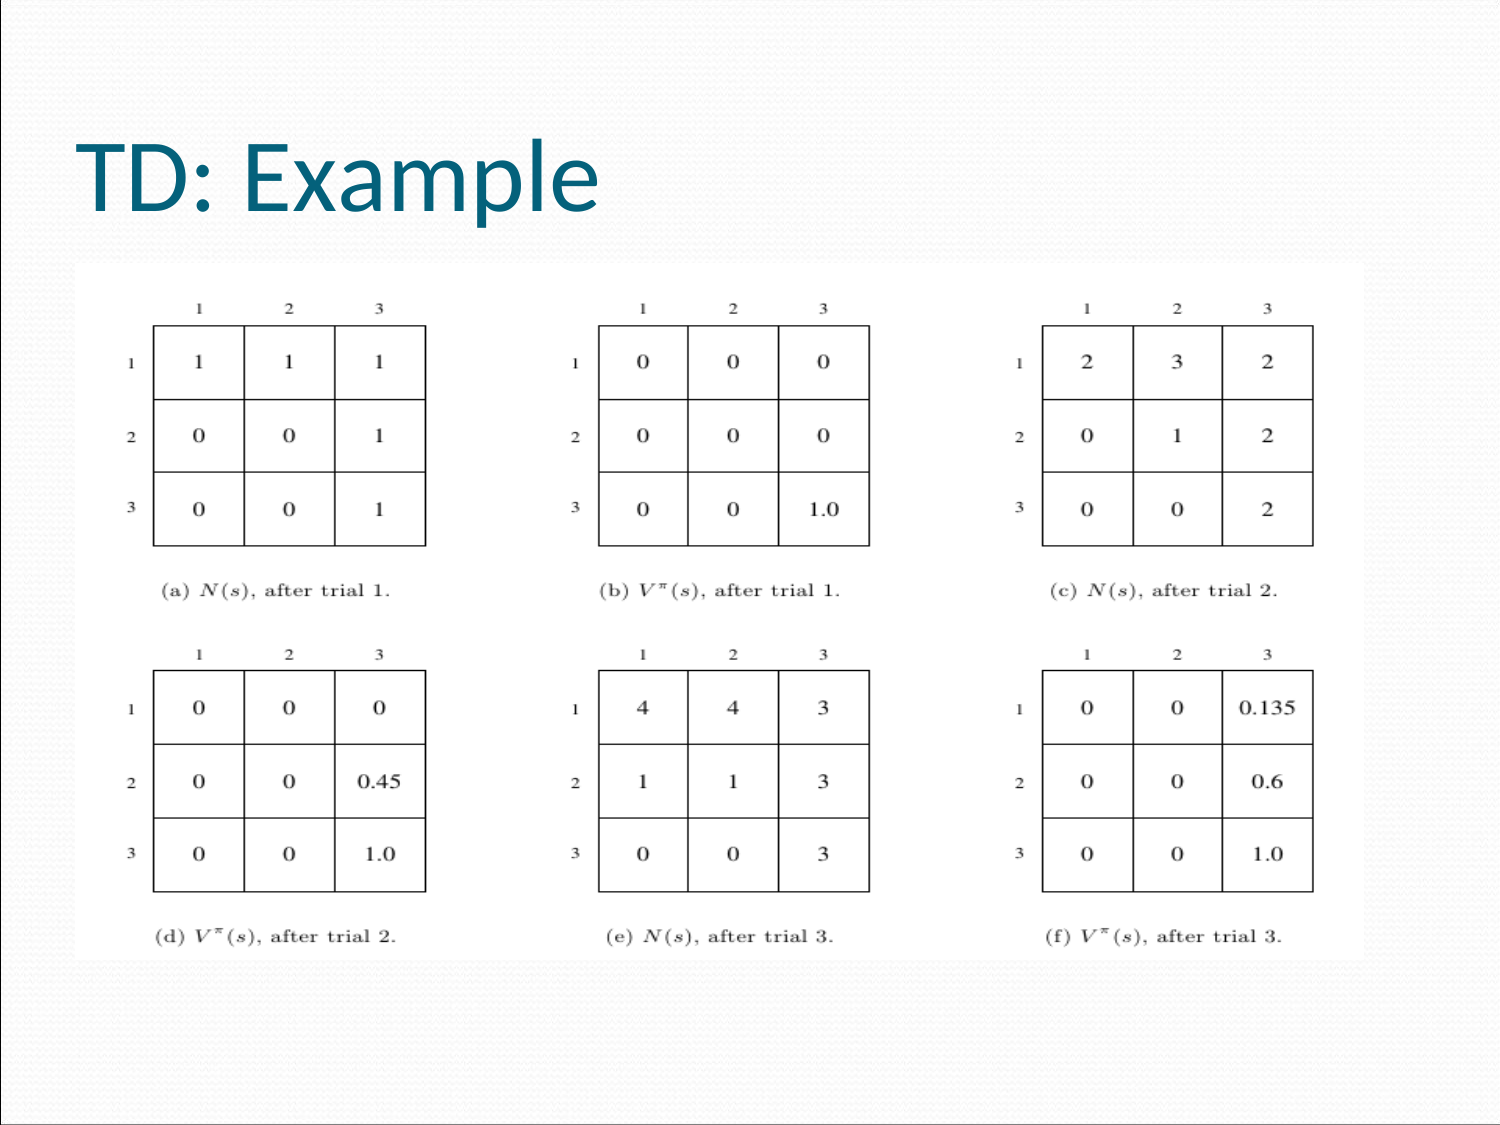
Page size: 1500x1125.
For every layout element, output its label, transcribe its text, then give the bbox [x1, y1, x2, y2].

picture [0, 0, 1500, 1125]
title TD: Example [75, 44, 1425, 233]
